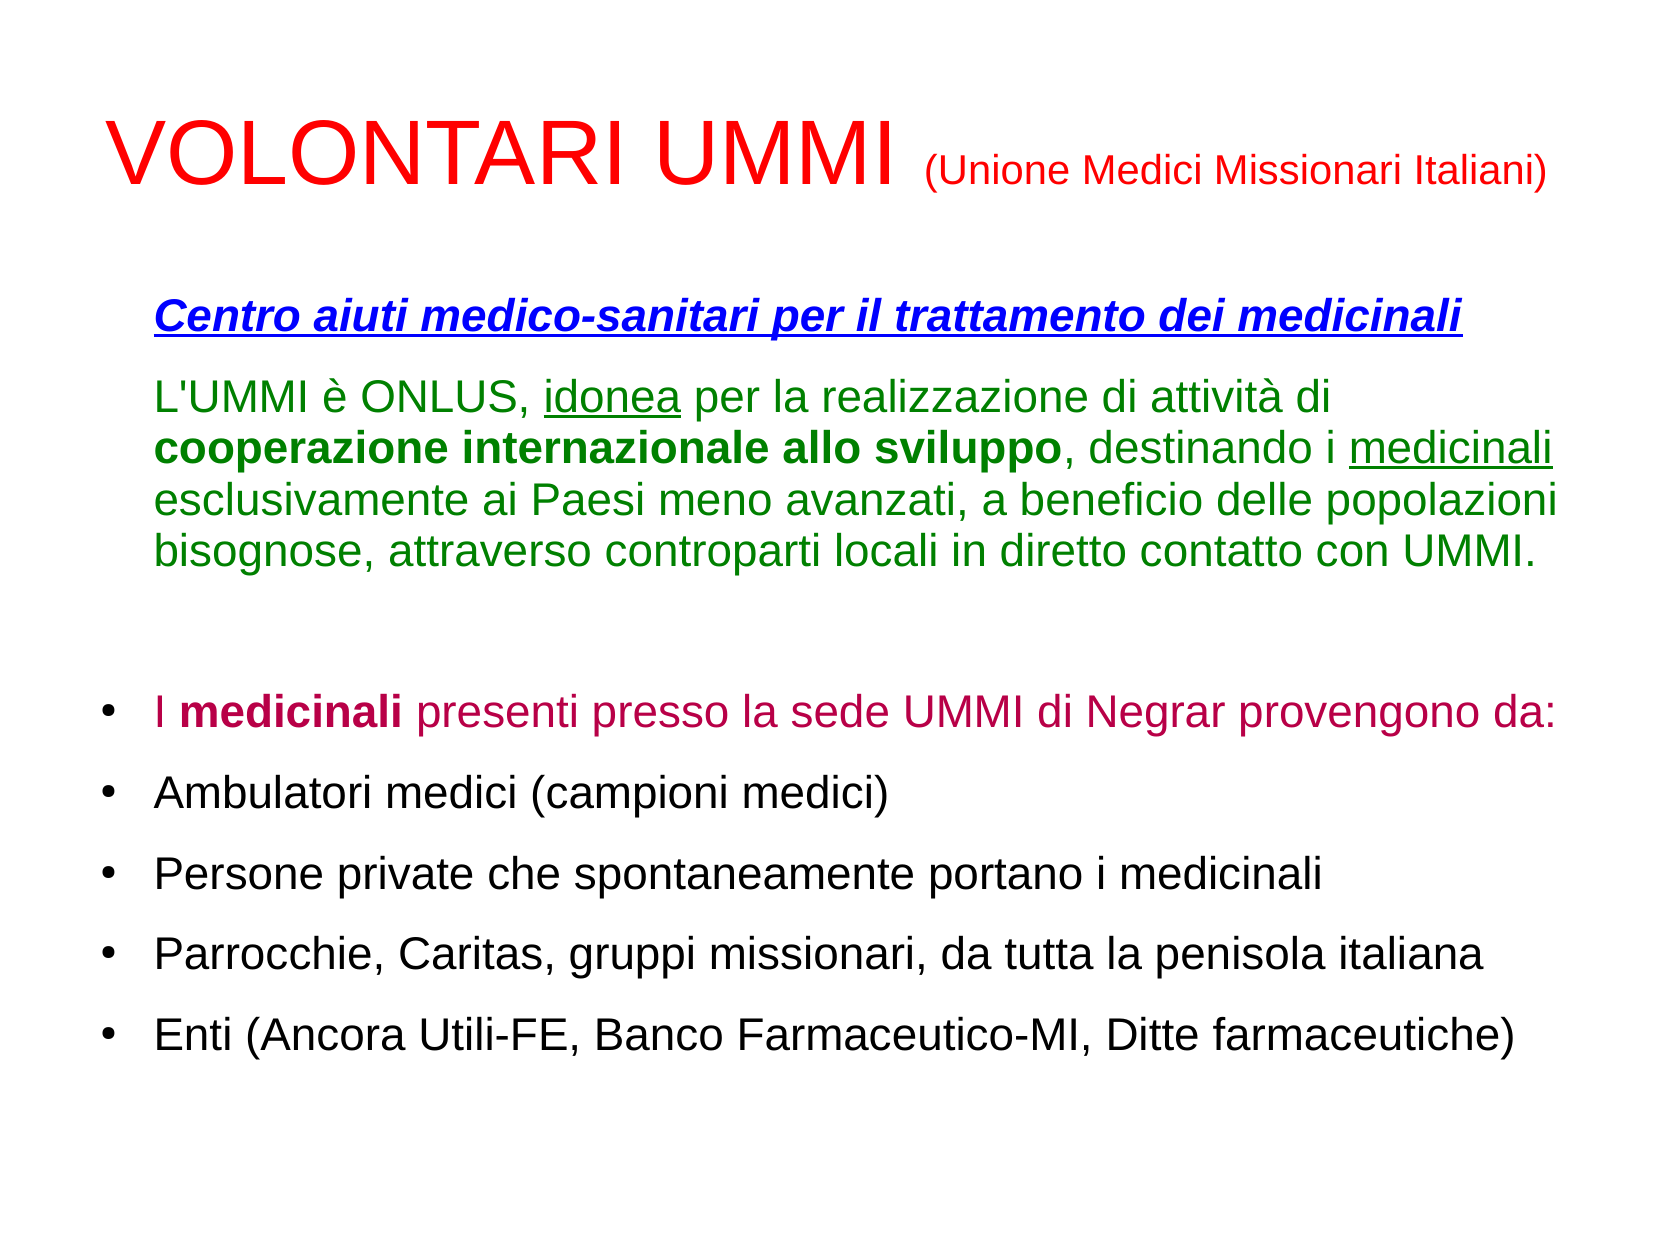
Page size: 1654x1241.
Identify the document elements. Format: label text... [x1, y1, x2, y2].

title VOLONTARI UMMI (Unione Medici Missionari Italiani) [82, 49, 1571, 257]
list Centro aiuti medico-sanitari per il trattamento dei medicinali L'UMMI è ONLUS, idonea per la realizzazione di attività di cooperazione internazionale allo sviluppo, destinando i medicinali esclusivamente ai Paesi meno avanzati, a beneficio delle popolazioni bisognose, attraverso controparti locali in diretto contatto con UMMI. I medicinali presenti presso la sede UMMI di Negrar provengono da: Ambulatori medici (campioni medici) Persone private che spontaneamente portano i medicinali Parrocchie, Caritas, gruppi missionari, da tutta la penisola italiana Enti (Ancora Utili-FE, Banco Farmaceutico-MI, Ditte farmaceutiche) [82, 290, 1571, 1228]
